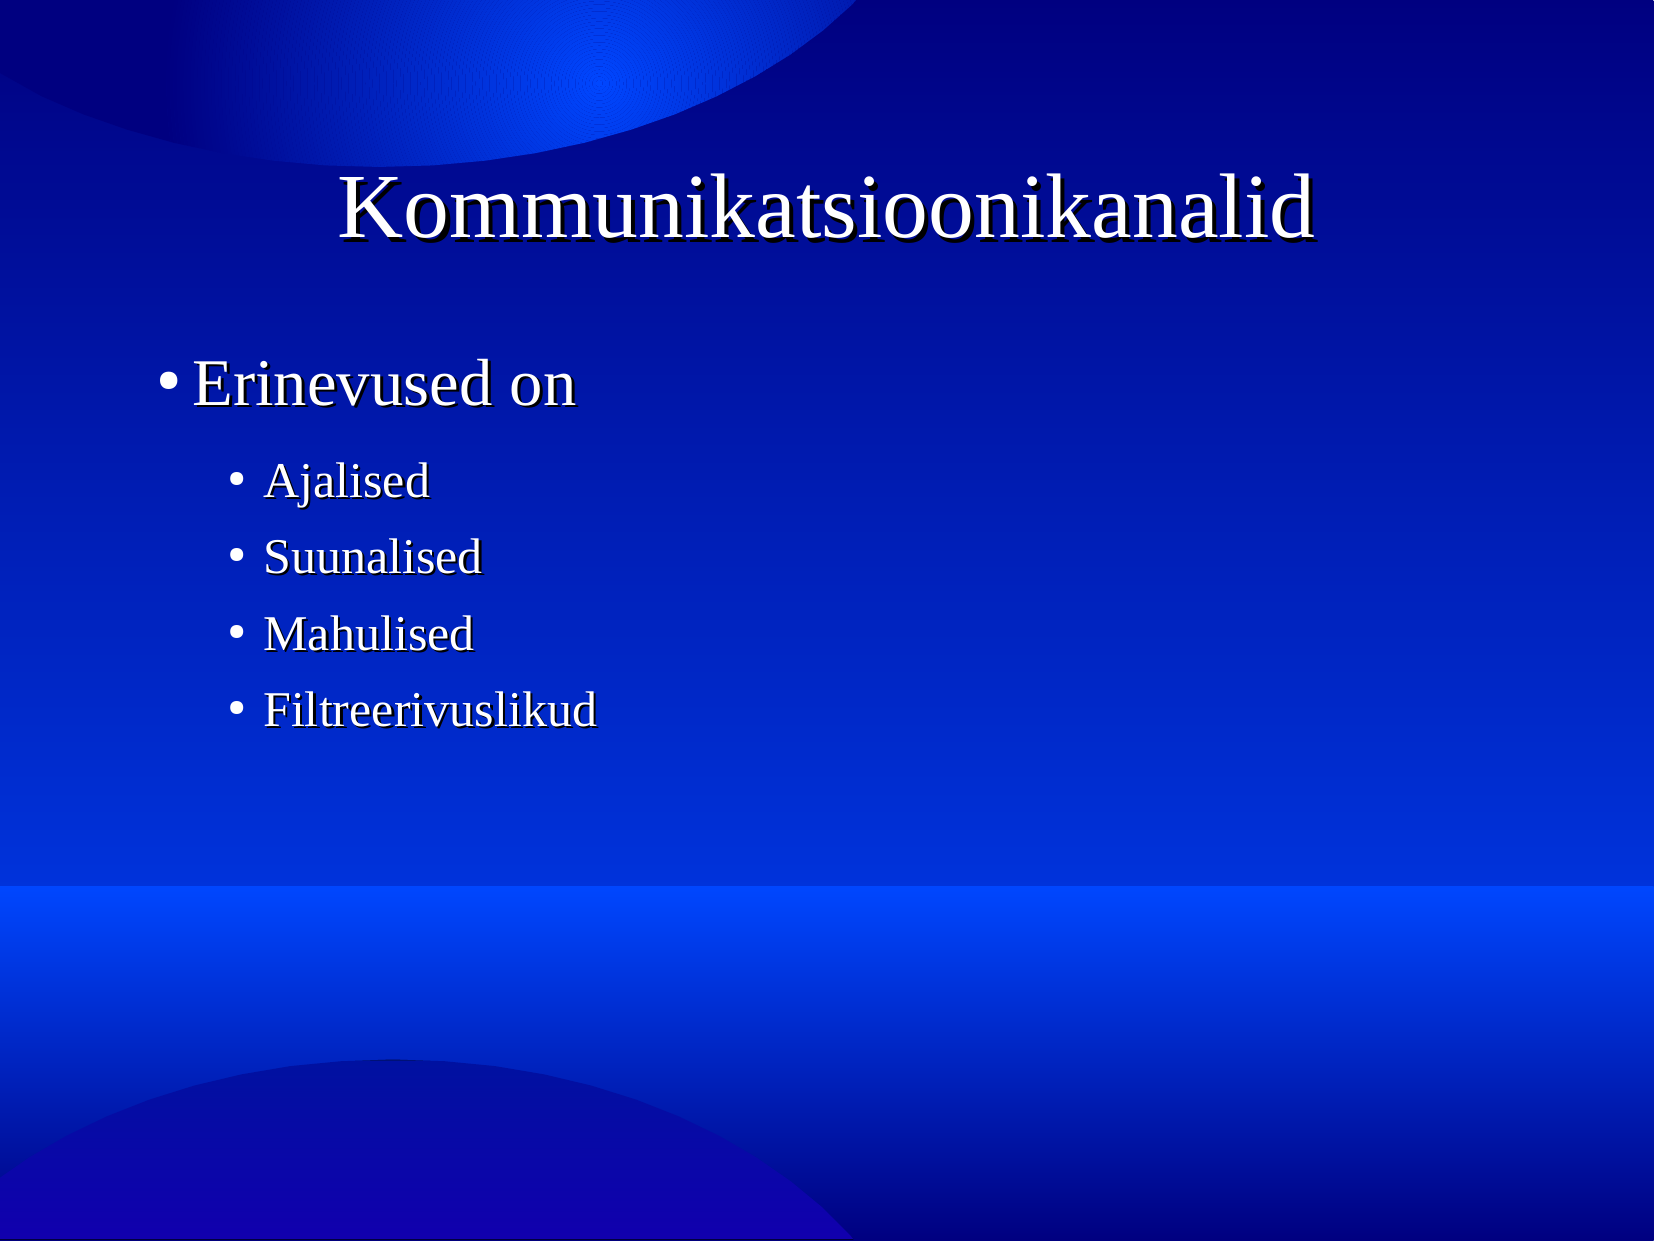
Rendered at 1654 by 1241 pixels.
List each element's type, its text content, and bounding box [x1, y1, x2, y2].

title Kommunikatsioonikanalid [121, 102, 1534, 311]
list Erinevused on Ajalised Suunalised Mahulised Filtreerivuslikud [121, 344, 1534, 1127]
